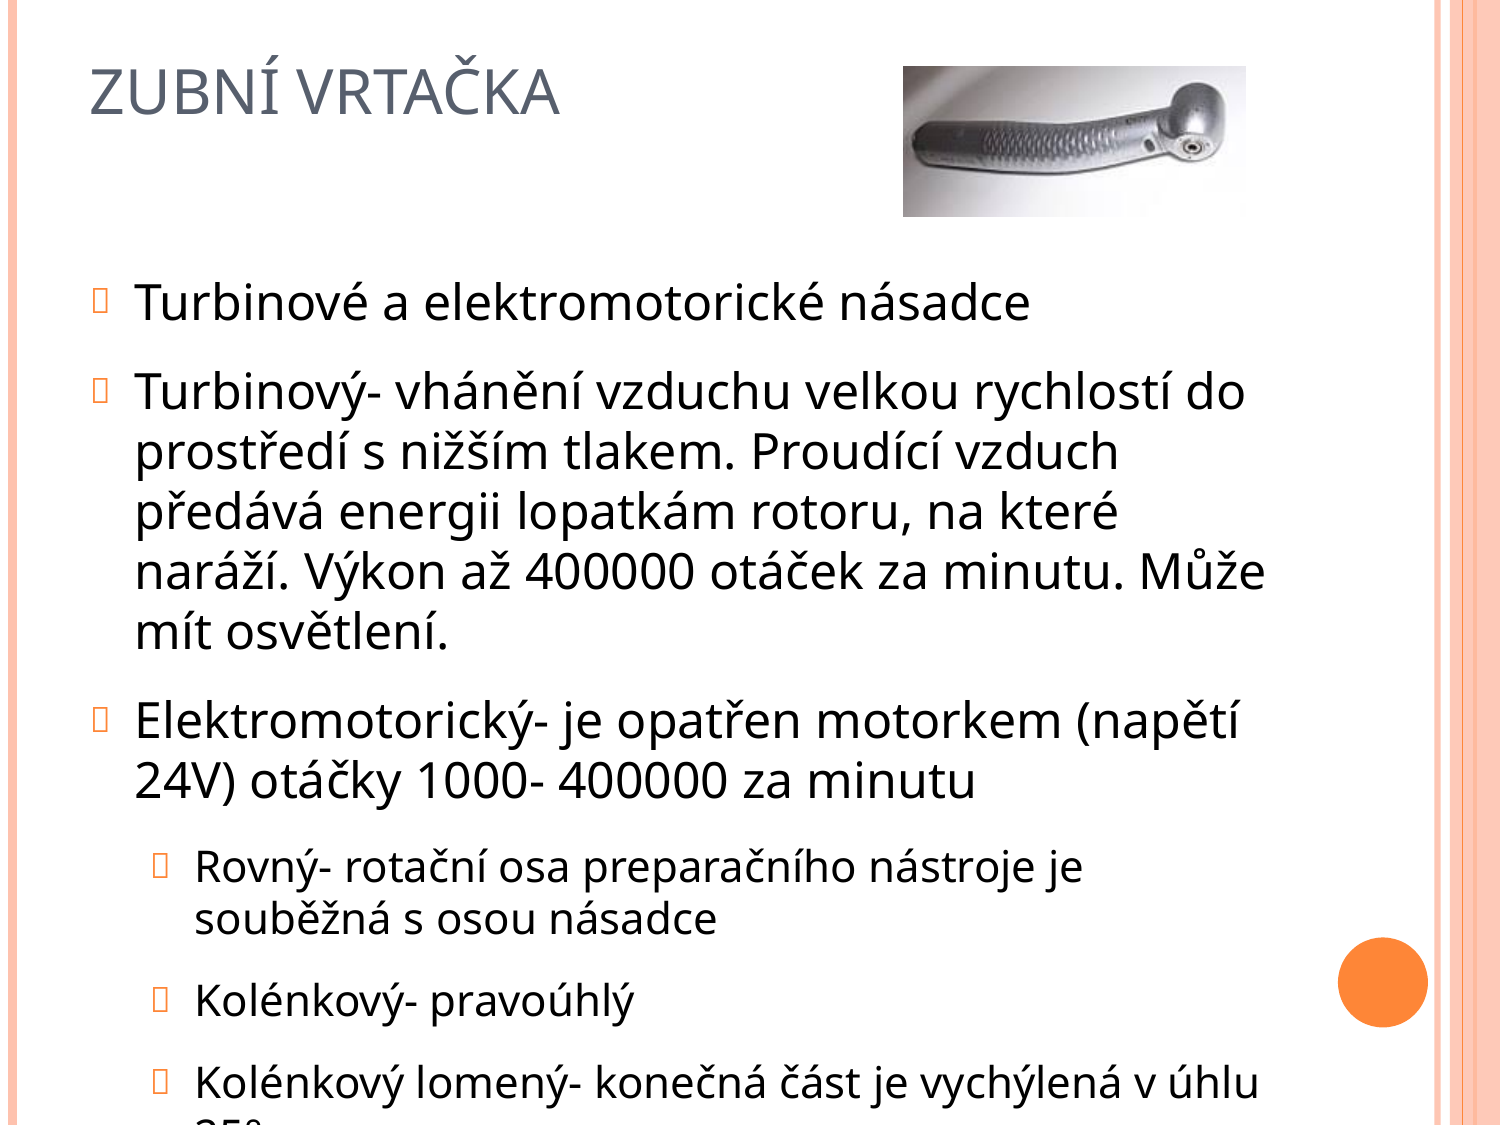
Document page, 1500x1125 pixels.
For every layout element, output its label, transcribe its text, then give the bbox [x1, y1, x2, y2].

list Turbinové a elektromotorické násadce Turbinový- vhánění vzduchu velkou rychlostí do prostředí s nižším tlakem. Proudící vzduch předává energii lopatkám rotoru, na které naráží. Výkon až 400000 otáček za minutu. Může mít osvětlení. Elektromotorický- je opatřen motorkem (napětí 24V) otáčky 1000- 400000 za minutu Rovný- rotační osa preparačního nástroje je souběžná s osou násadce Kolénkový- pravoúhlý Kolénkový lomený- konečná část je vychýlená v úhlu 25° [75, 262, 1300, 1062]
picture [903, 66, 1246, 217]
title ZUBNÍ VRTAČKA [75, 45, 1300, 233]
